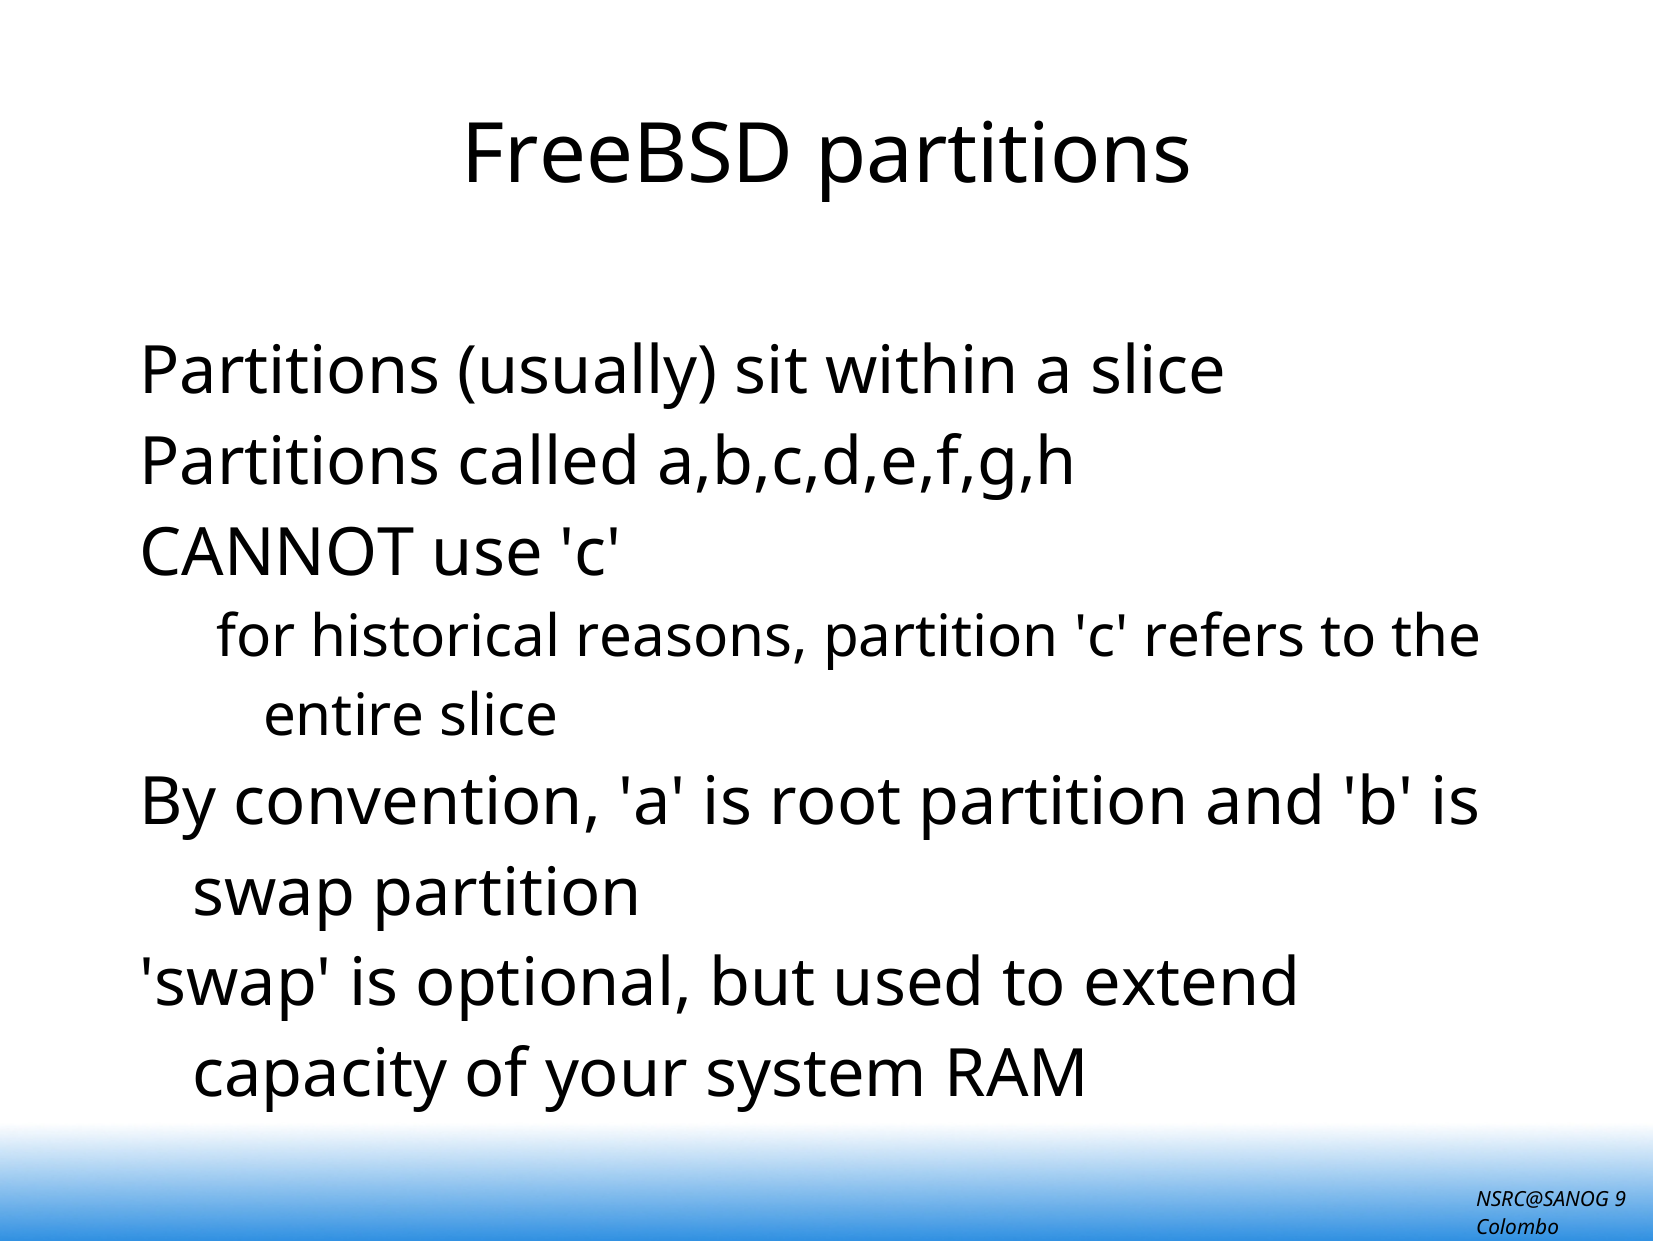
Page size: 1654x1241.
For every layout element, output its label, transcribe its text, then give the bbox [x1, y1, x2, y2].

list Partitions (usually) sit within a slice Partitions called a,b,c,d,e,f,g,h CANNOT use 'c' for historical reasons, partition 'c' refers to the entire slice By convention, 'a' is root partition and 'b' is swap partition 'swap' is optional, but used to extend capacity of your system RAM [121, 322, 1561, 1133]
title FreeBSD partitions [121, 46, 1534, 254]
picture [0, 1122, 1653, 1241]
